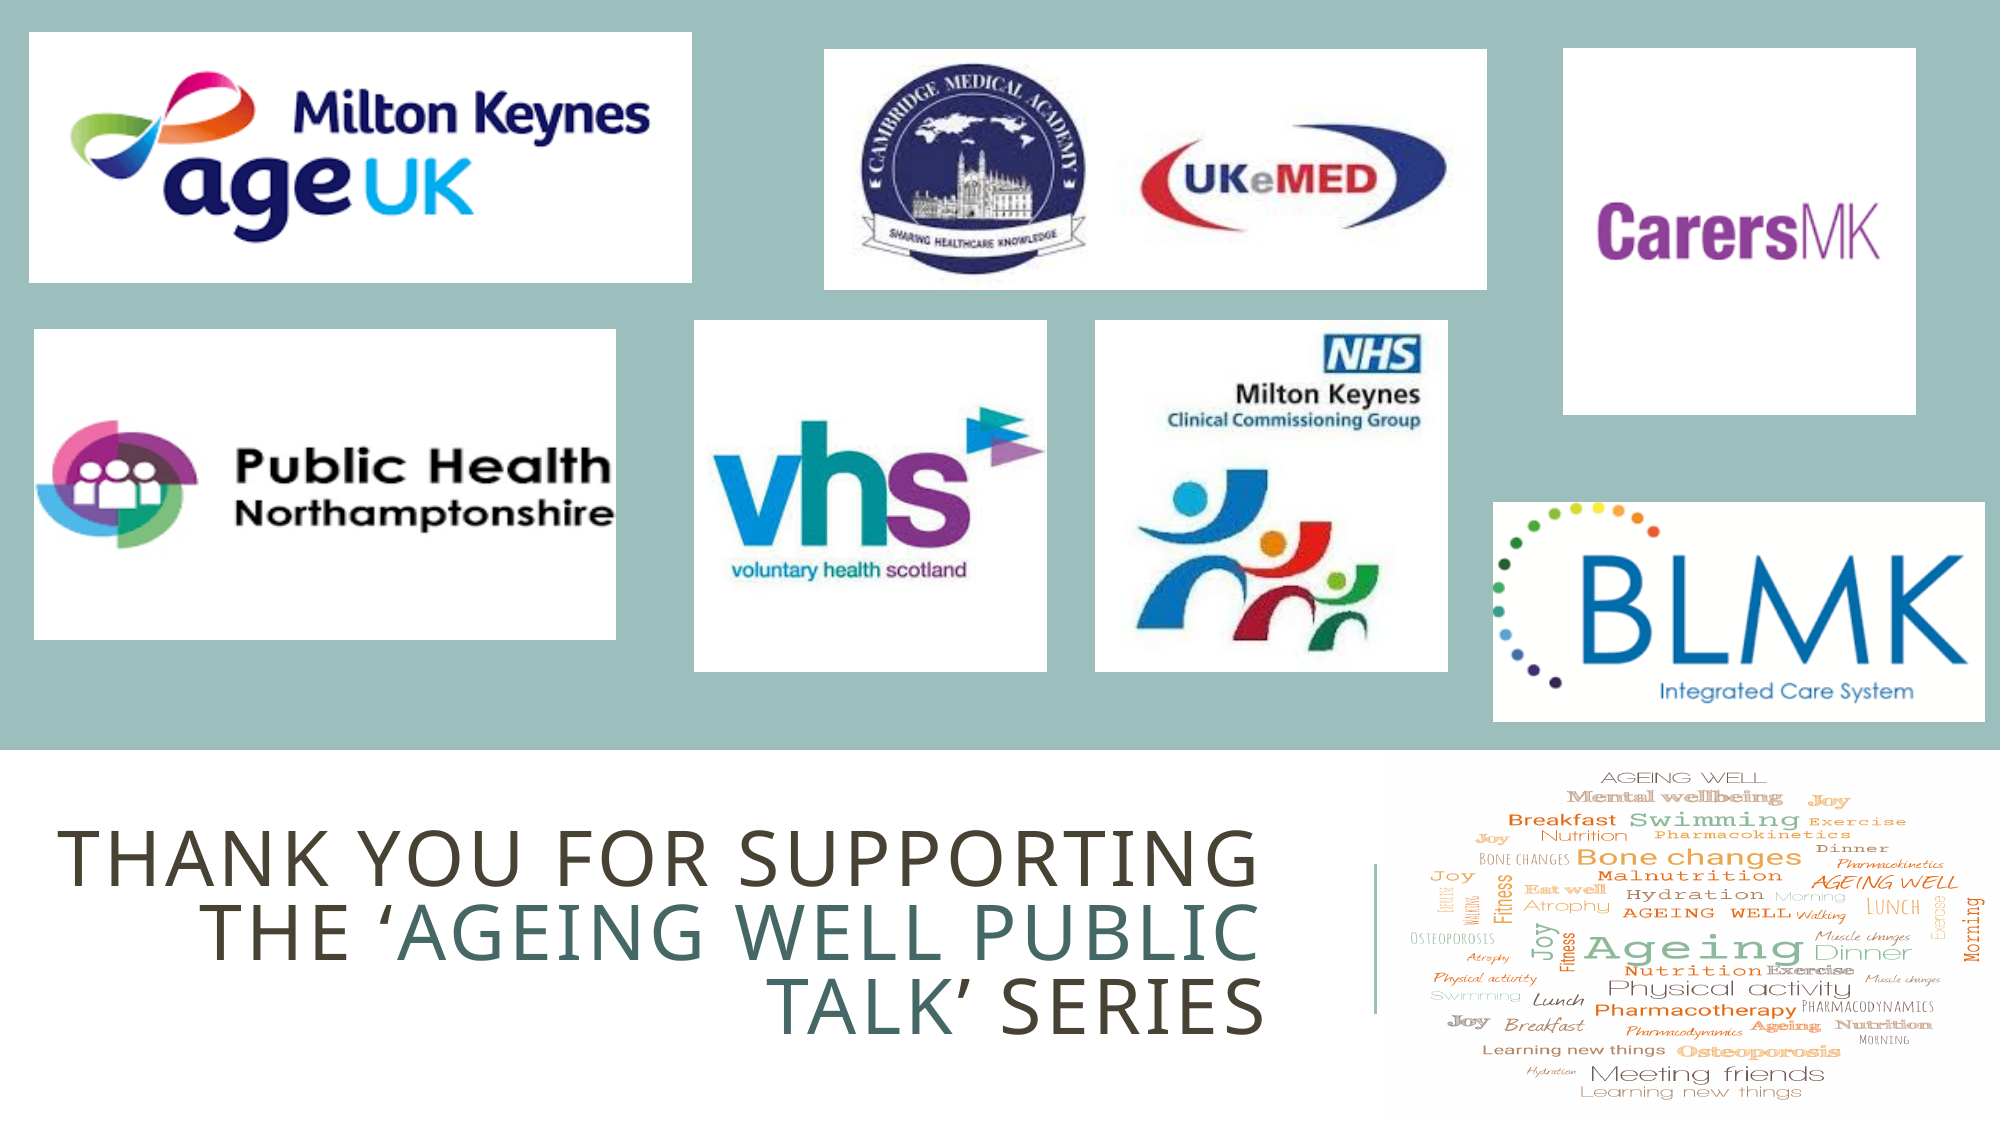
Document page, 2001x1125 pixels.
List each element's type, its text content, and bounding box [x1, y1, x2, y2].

picture [29, 32, 692, 283]
picture [1563, 48, 1916, 415]
picture [824, 49, 1487, 290]
picture [1493, 502, 1985, 722]
picture [1384, 752, 2000, 1121]
picture [1095, 320, 1448, 672]
title Thank you for supporting the ‘Ageing Well Public talk’ series [42, 818, 1282, 1059]
picture [694, 320, 1047, 672]
picture [34, 329, 616, 640]
